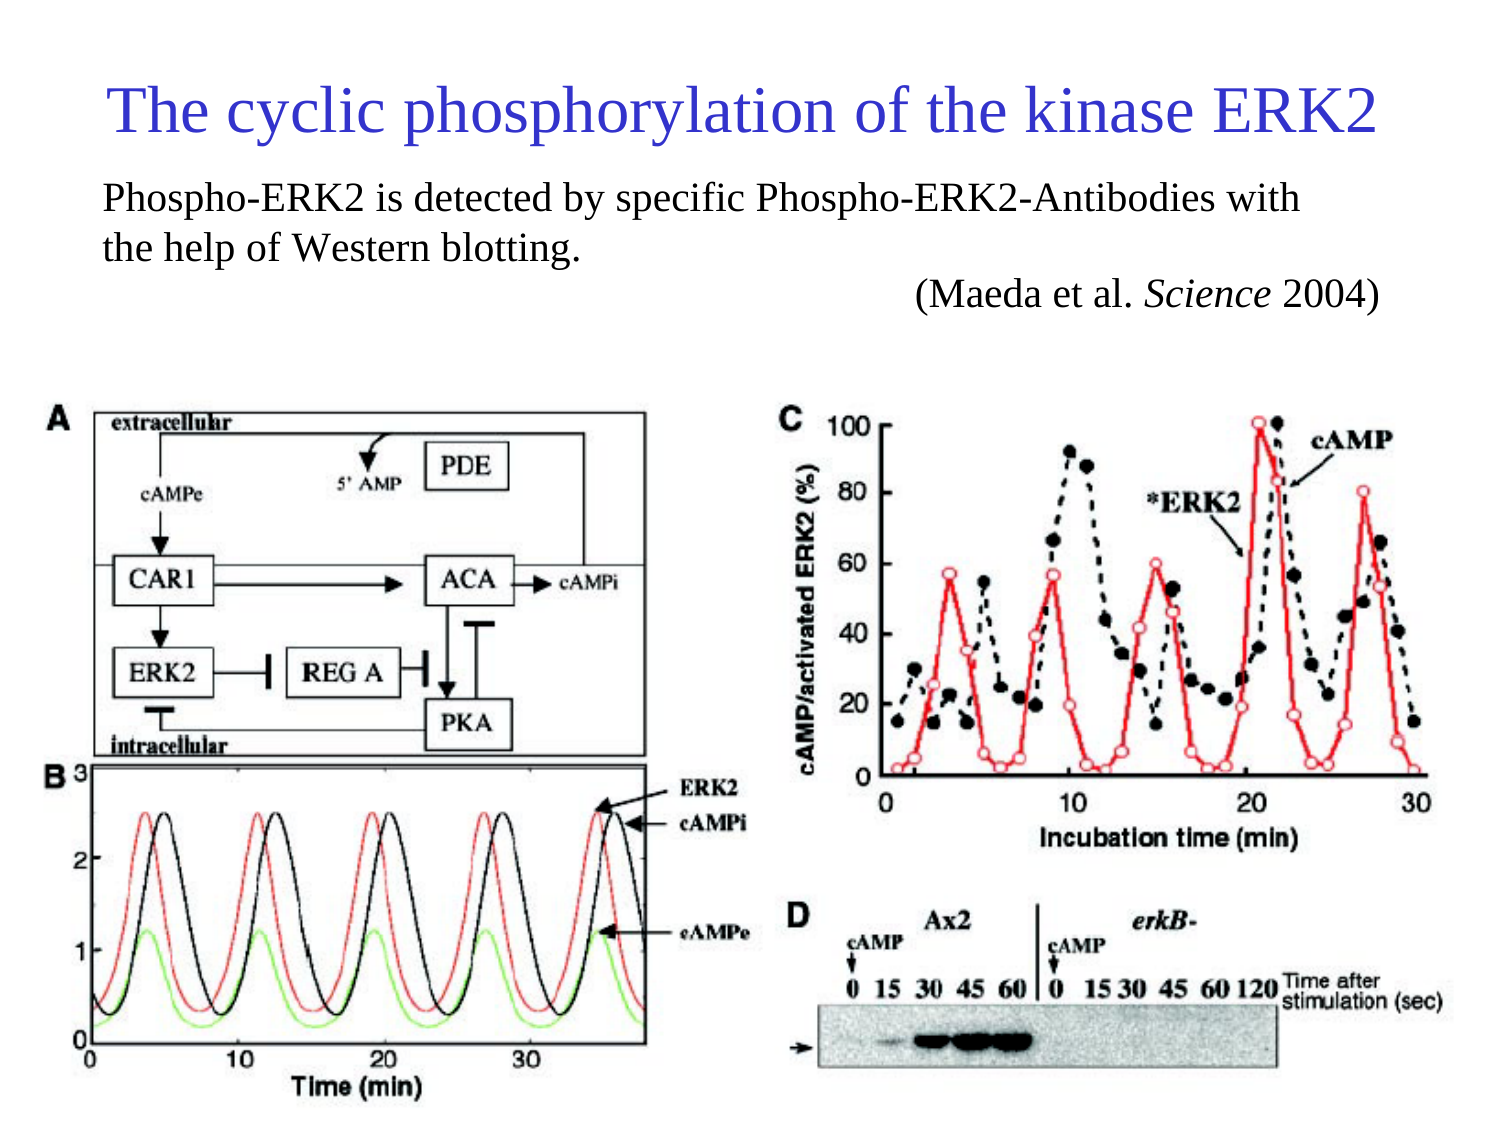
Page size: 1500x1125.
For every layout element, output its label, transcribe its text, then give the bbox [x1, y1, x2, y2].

picture [37, 372, 1463, 1113]
text_box (Maeda et al. Science 2004) [900, 258, 1396, 324]
text_box Phospho-ERK2 is detected by specific Phospho-ERK2-Antibodies with the help of Western blotting. [87, 162, 1361, 278]
title The cyclic phosphorylation of the kinase ERK2 [37, 12, 1450, 200]
